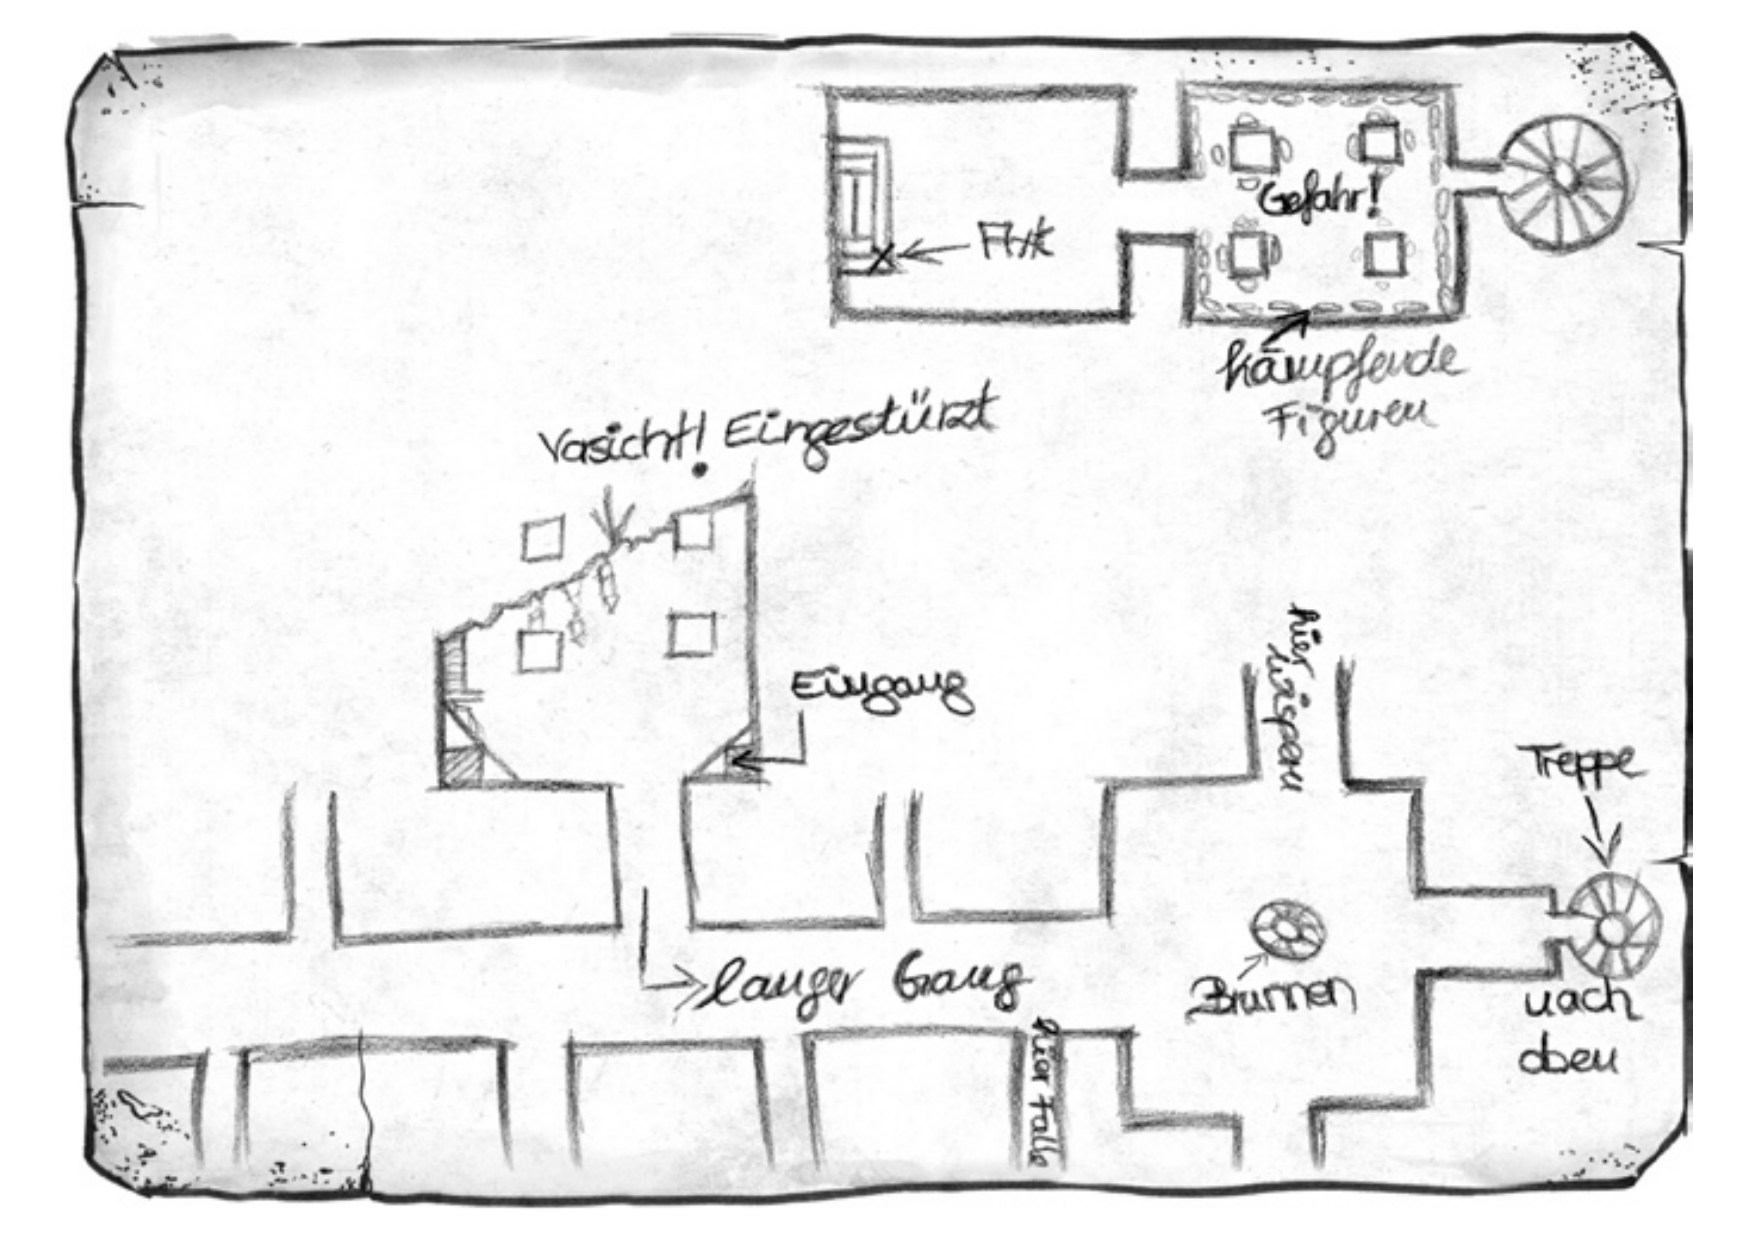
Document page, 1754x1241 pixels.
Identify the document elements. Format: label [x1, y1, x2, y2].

picture [61, 27, 1693, 1213]
